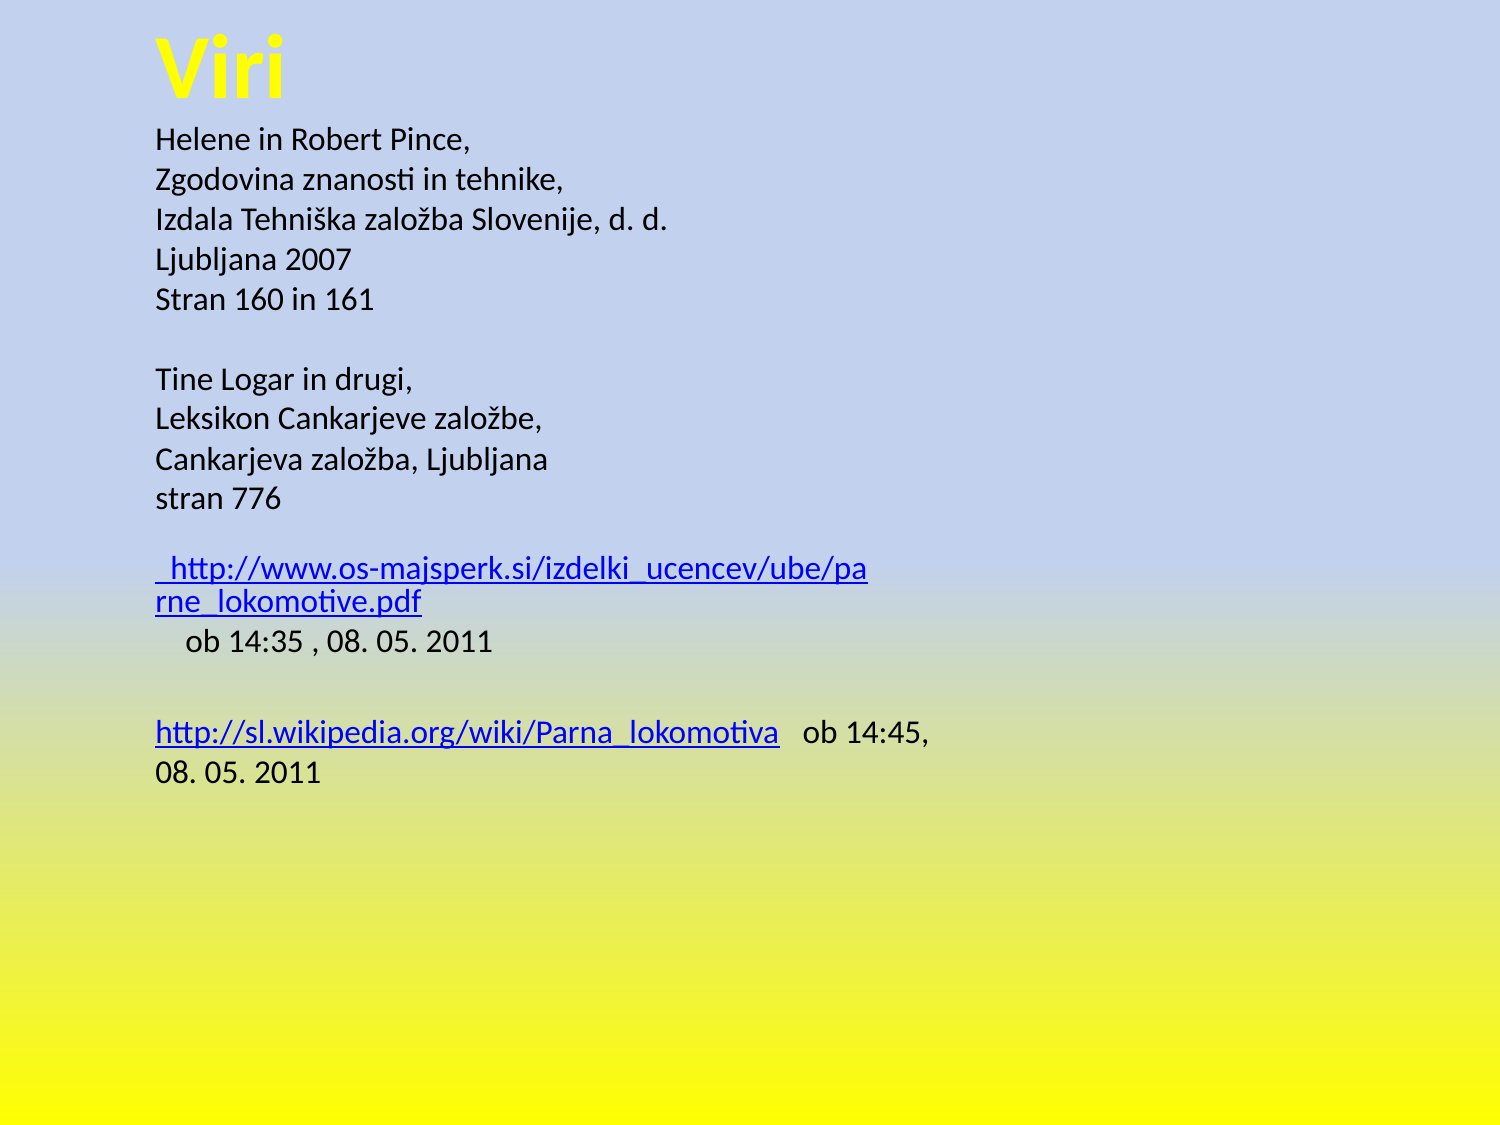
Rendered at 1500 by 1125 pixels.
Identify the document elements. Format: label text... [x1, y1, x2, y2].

text_box http://www.os-majsperk.si/izdelki_ucencev/ube/parne_lokomotive.pdf ob 14:35 , 08. 05. 2011 [140, 538, 891, 703]
text_box http://sl.wikipedia.org/wiki/Parna_lokomotiva ob 14:45, 08. 05. 2011 [140, 703, 973, 798]
text_box Viri Helene in Robert Pince, Zgodovina znanosti in tehnike, Izdala Tehniška založba Slovenije, d. d. Ljubljana 2007 Stran 160 in 161 Tine Logar in drugi, Leksikon Cankarjeve založbe, Cankarjeva založba, Ljubljana stran 776 [140, 0, 1149, 804]
